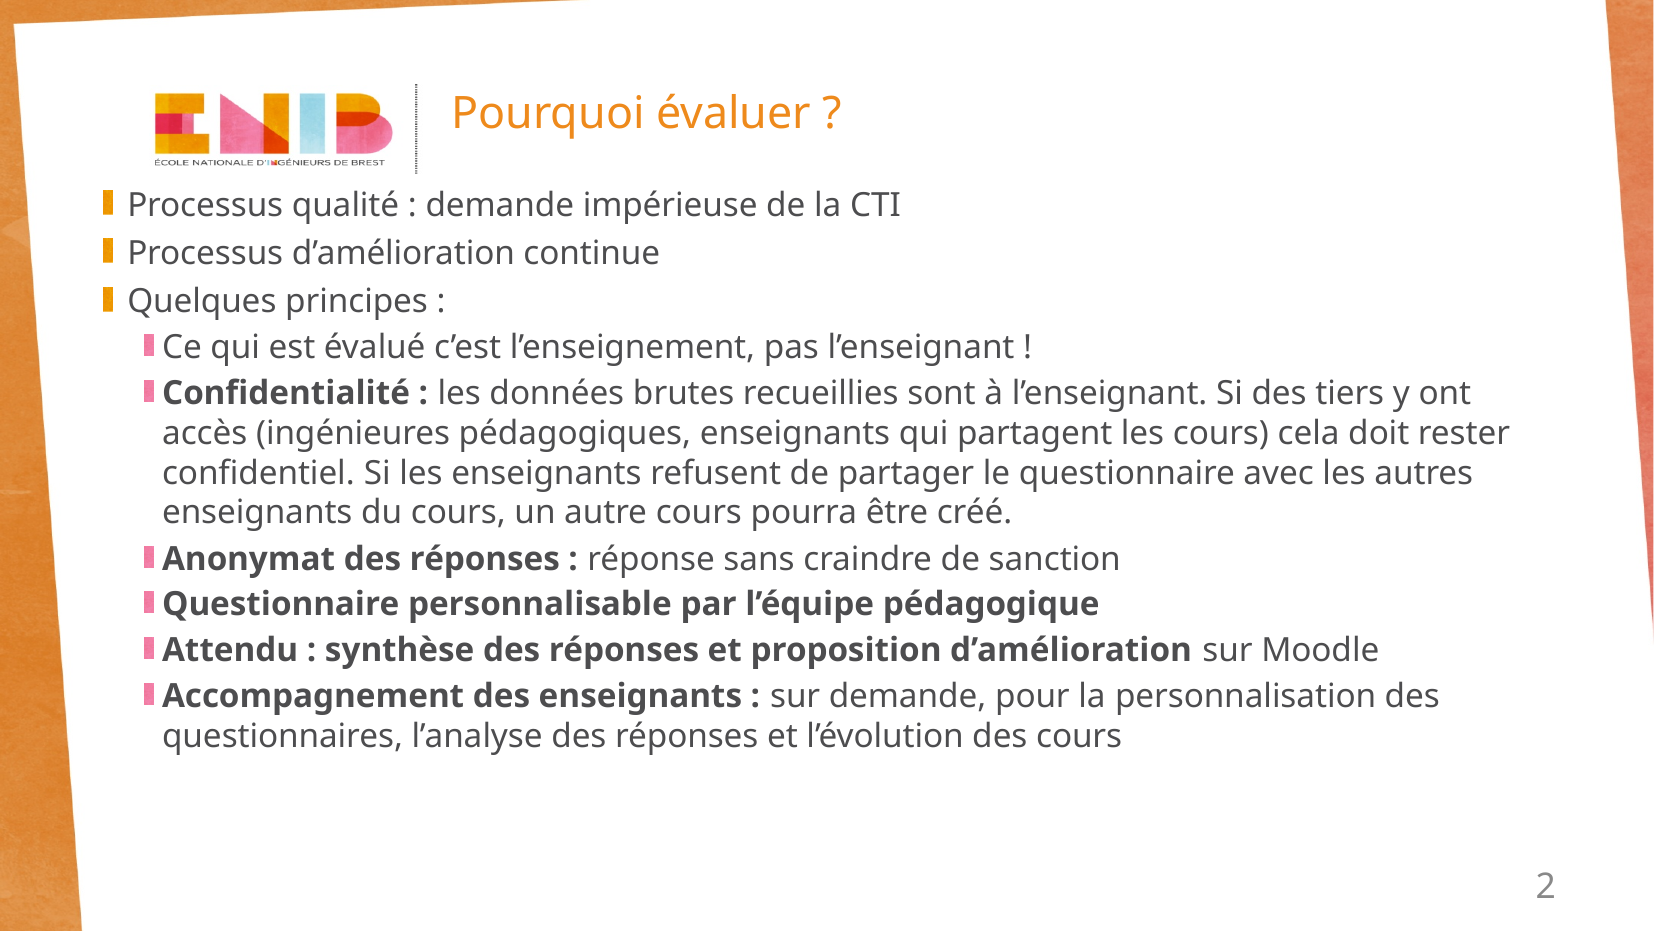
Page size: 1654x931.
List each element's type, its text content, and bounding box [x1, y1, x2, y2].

title Pourquoi évaluer ? [451, 84, 1582, 182]
list Processus qualité : demande impérieuse de la CTI Processus d’amélioration continue Quelques principes : Ce qui est évalué c’est l’enseignement, pas l’enseignant ! Confidentialité : les données brutes recueillies sont à l’enseignant. Si des tiers y ont accès (ingénieures pédagogiques, enseignants qui partagent les cours) cela doit rester confidentiel. Si les enseignants refusent de partager le questionnaire avec les autres enseignants du cours, un autre cours pourra être créé. Anonymat des réponses : réponse sans craindre de sanction Questionnaire personnalisable par l’équipe pédagogique Attendu : synthèse des réponses et proposition d’amélioration sur Moodle Accompagnement des enseignants : sur demande, pour la personnalisation des questionnaires, l’analyse des réponses et l’évolution des cours [88, 175, 1536, 827]
text_box <numéro> [1184, 862, 1571, 912]
picture [0, 0, 1654, 931]
